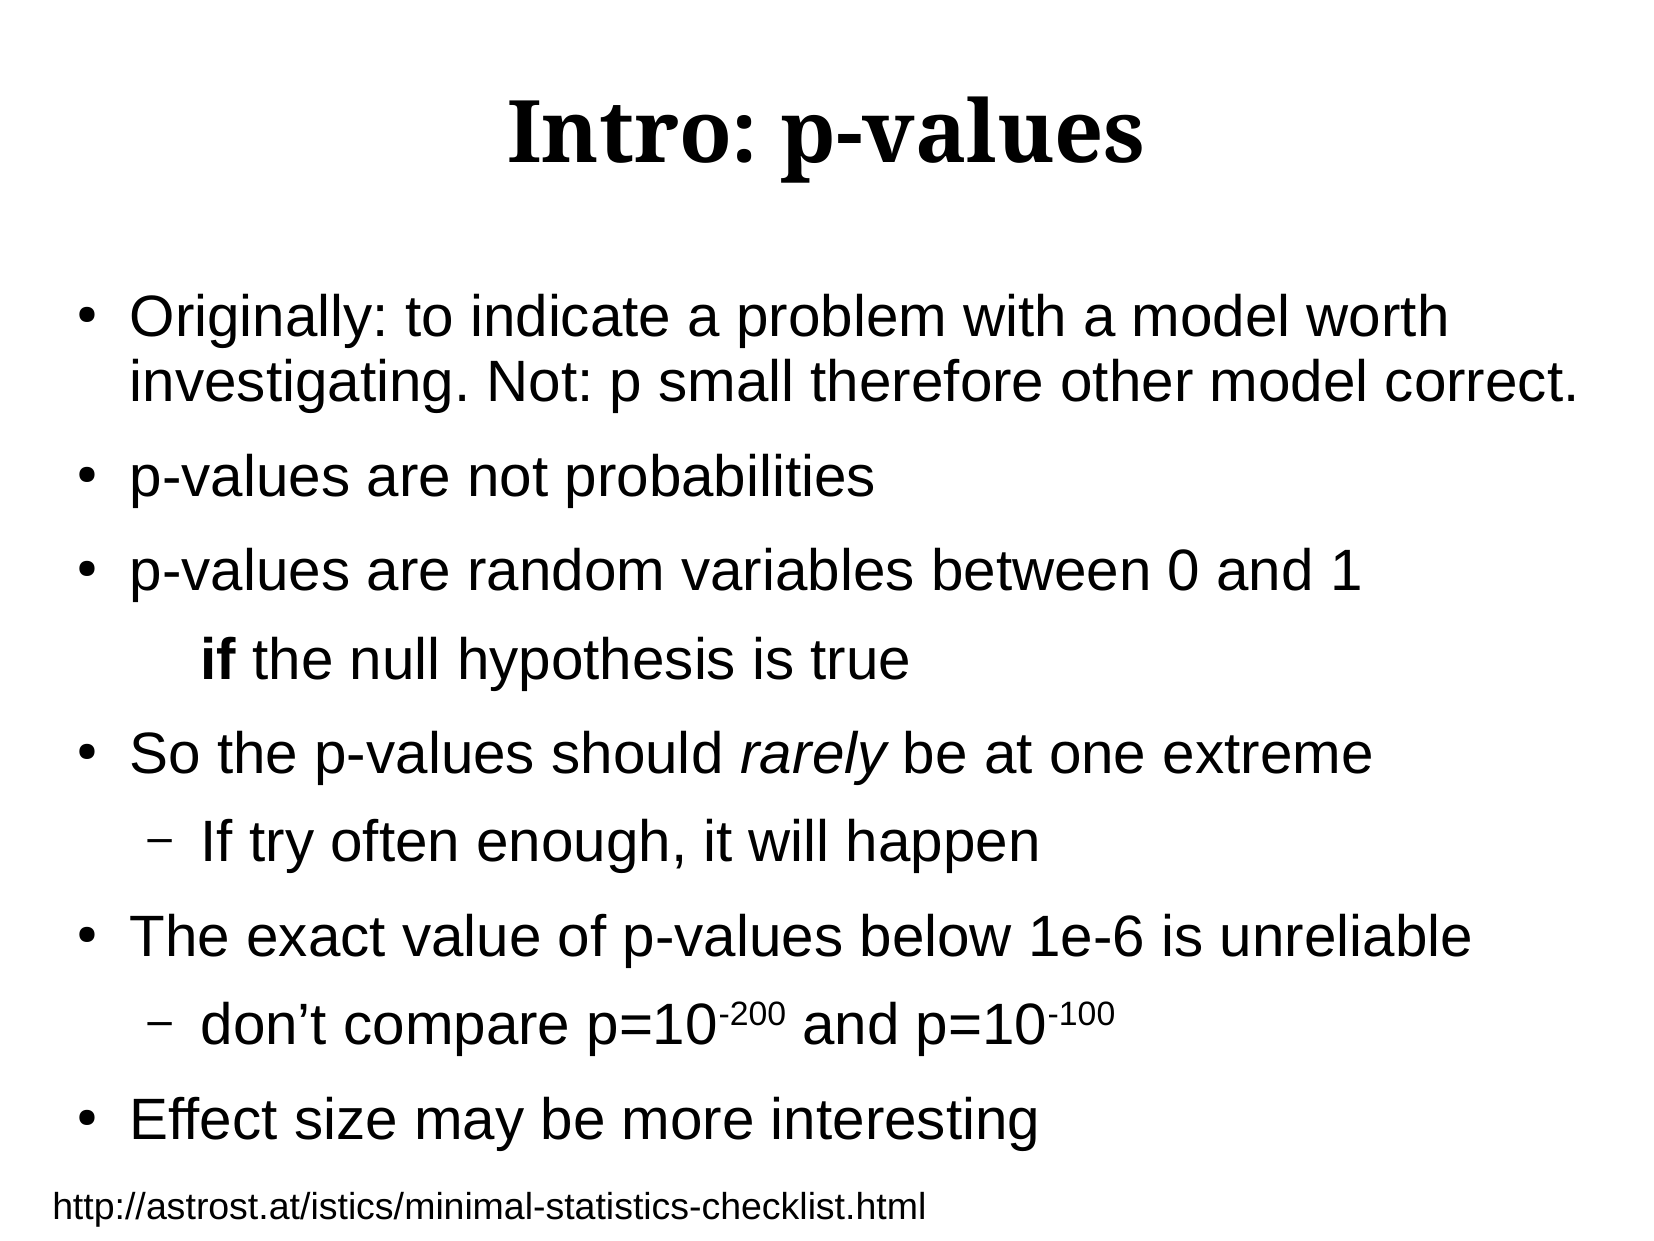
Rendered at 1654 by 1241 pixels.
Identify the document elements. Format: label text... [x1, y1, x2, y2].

title Intro: p-values [82, 25, 1571, 189]
text_box http://astrost.at/istics/minimal-statistics-checklist.html [37, 1178, 1463, 1241]
list Originally: to indicate a problem with a model worth investigating. Not: p small therefore other model correct. p-values are not probabilities p-values are random variables between 0 and 1 if the null hypothesis is true So the p-values should rarely be at one extreme If try often enough, it will happen The exact value of p-values below 1e-6 is unreliable don’t compare p=10-200 and p=10-100 Effect size may be more interesting [58, 189, 1589, 1180]
